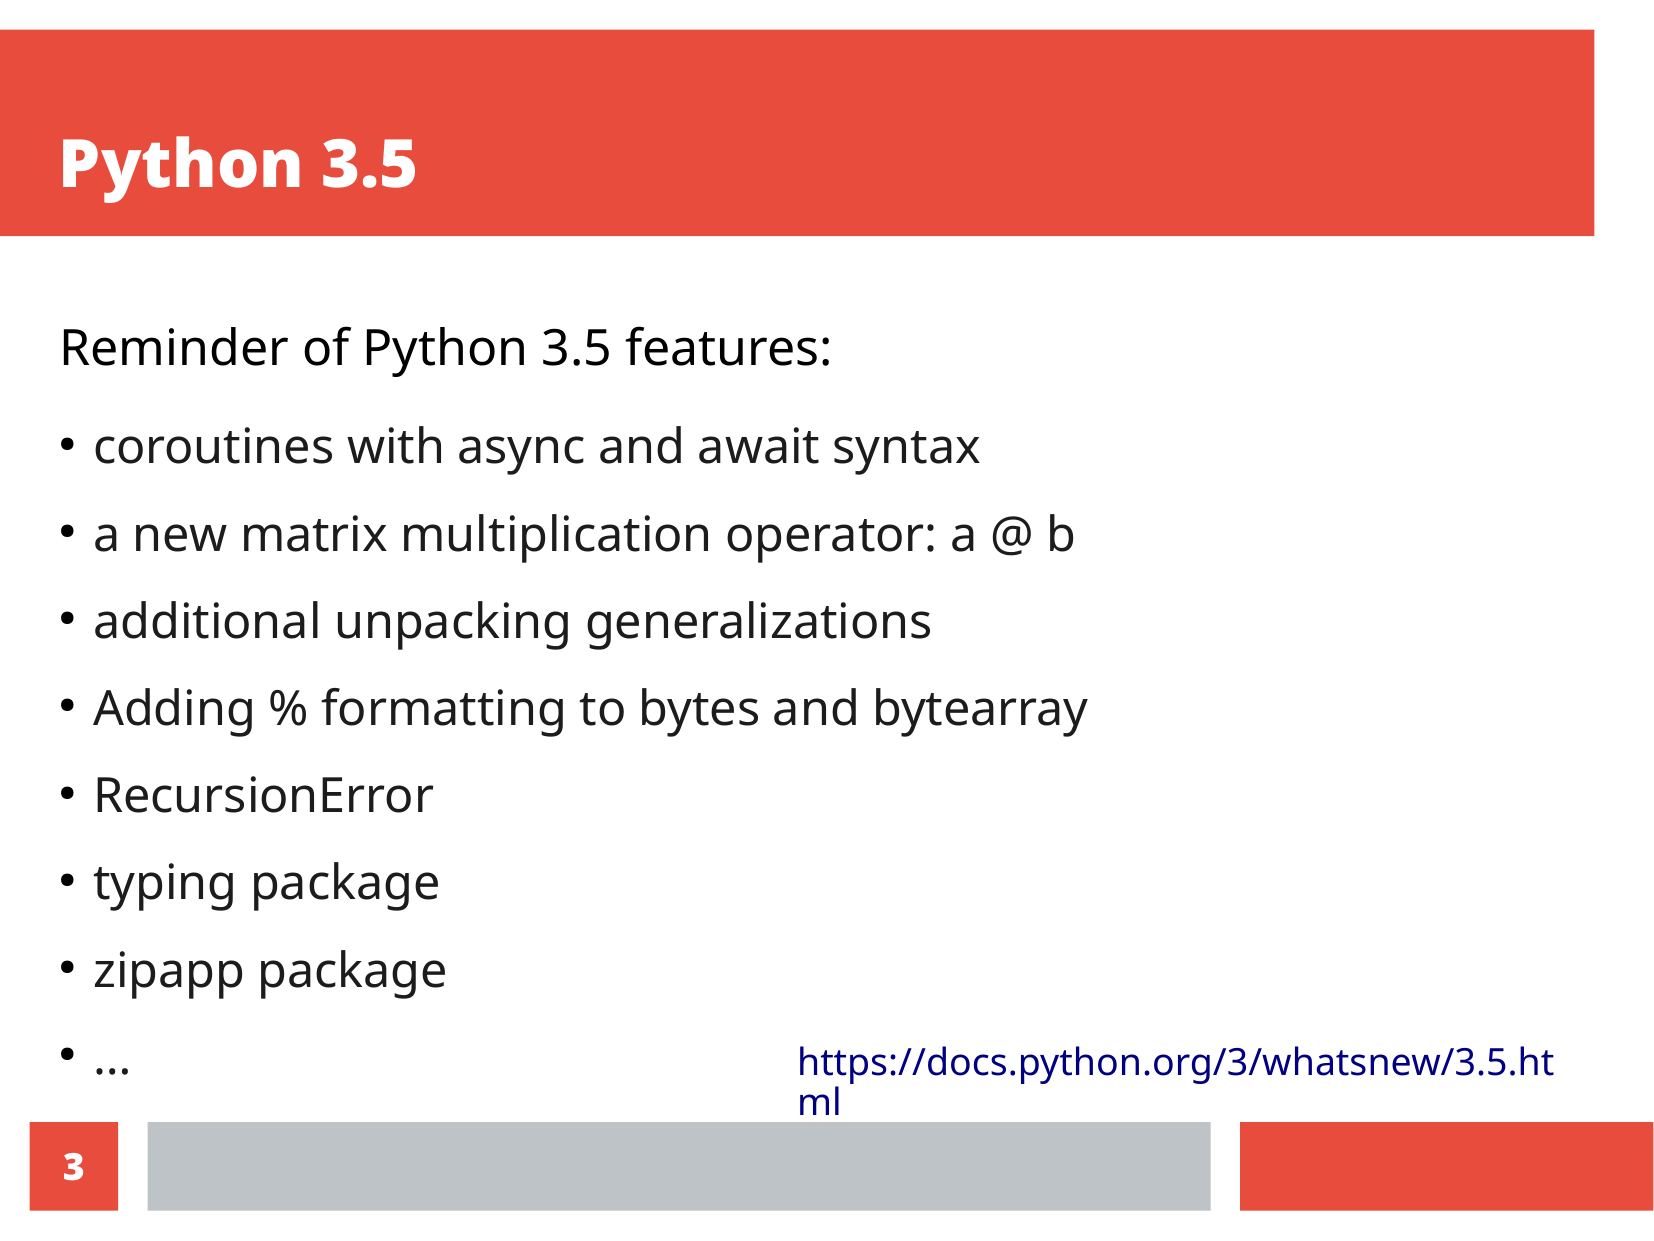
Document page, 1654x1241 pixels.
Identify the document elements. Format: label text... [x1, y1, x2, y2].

text_box https://docs.python.org/3/whatsnew/3.5.html [782, 1028, 1573, 1138]
list coroutines with async and await syntax a new matrix multiplication operator: a @ b additional unpacking generalizations Adding % formatting to bytes and bytearray RecursionError typing package zipapp package … [59, 380, 1565, 1093]
title Python 3.5 [59, 59, 1595, 207]
text_box Reminder of Python 3.5 features: [45, 270, 1576, 380]
